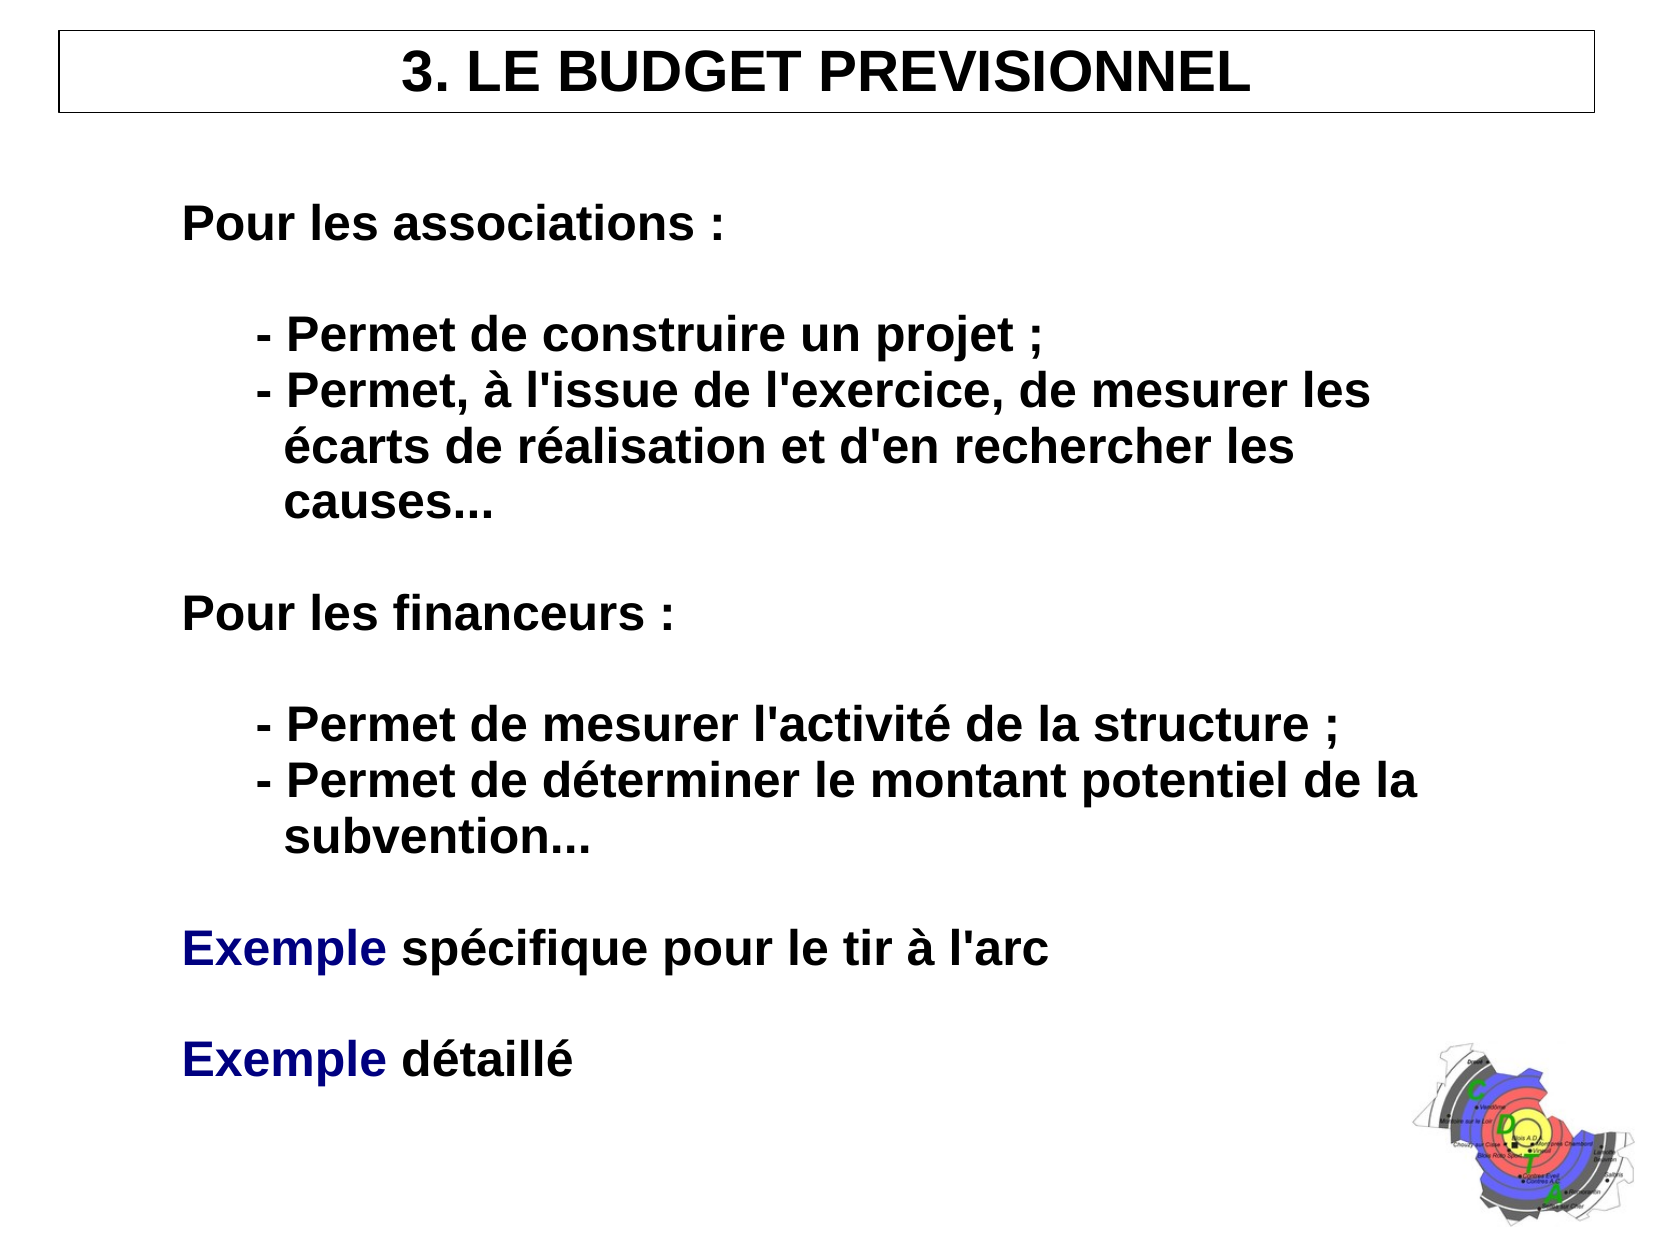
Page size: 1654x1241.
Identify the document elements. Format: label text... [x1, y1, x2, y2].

text_box 3. LE BUDGET PREVISIONNEL [59, 30, 1595, 113]
text_box Pour les associations : - Permet de construire un projet ; - Permet, à l'issue de l'exercice, de mesurer les écarts de réalisation et d'en rechercher les causes... Pour les financeurs : - Permet de mesurer l'activité de la structure ; - Permet de déterminer le montant potentiel de la subvention... Exemple spécifique pour le tir à l'arc Exemple détaillé [166, 187, 1498, 1172]
picture [1411, 1041, 1637, 1227]
